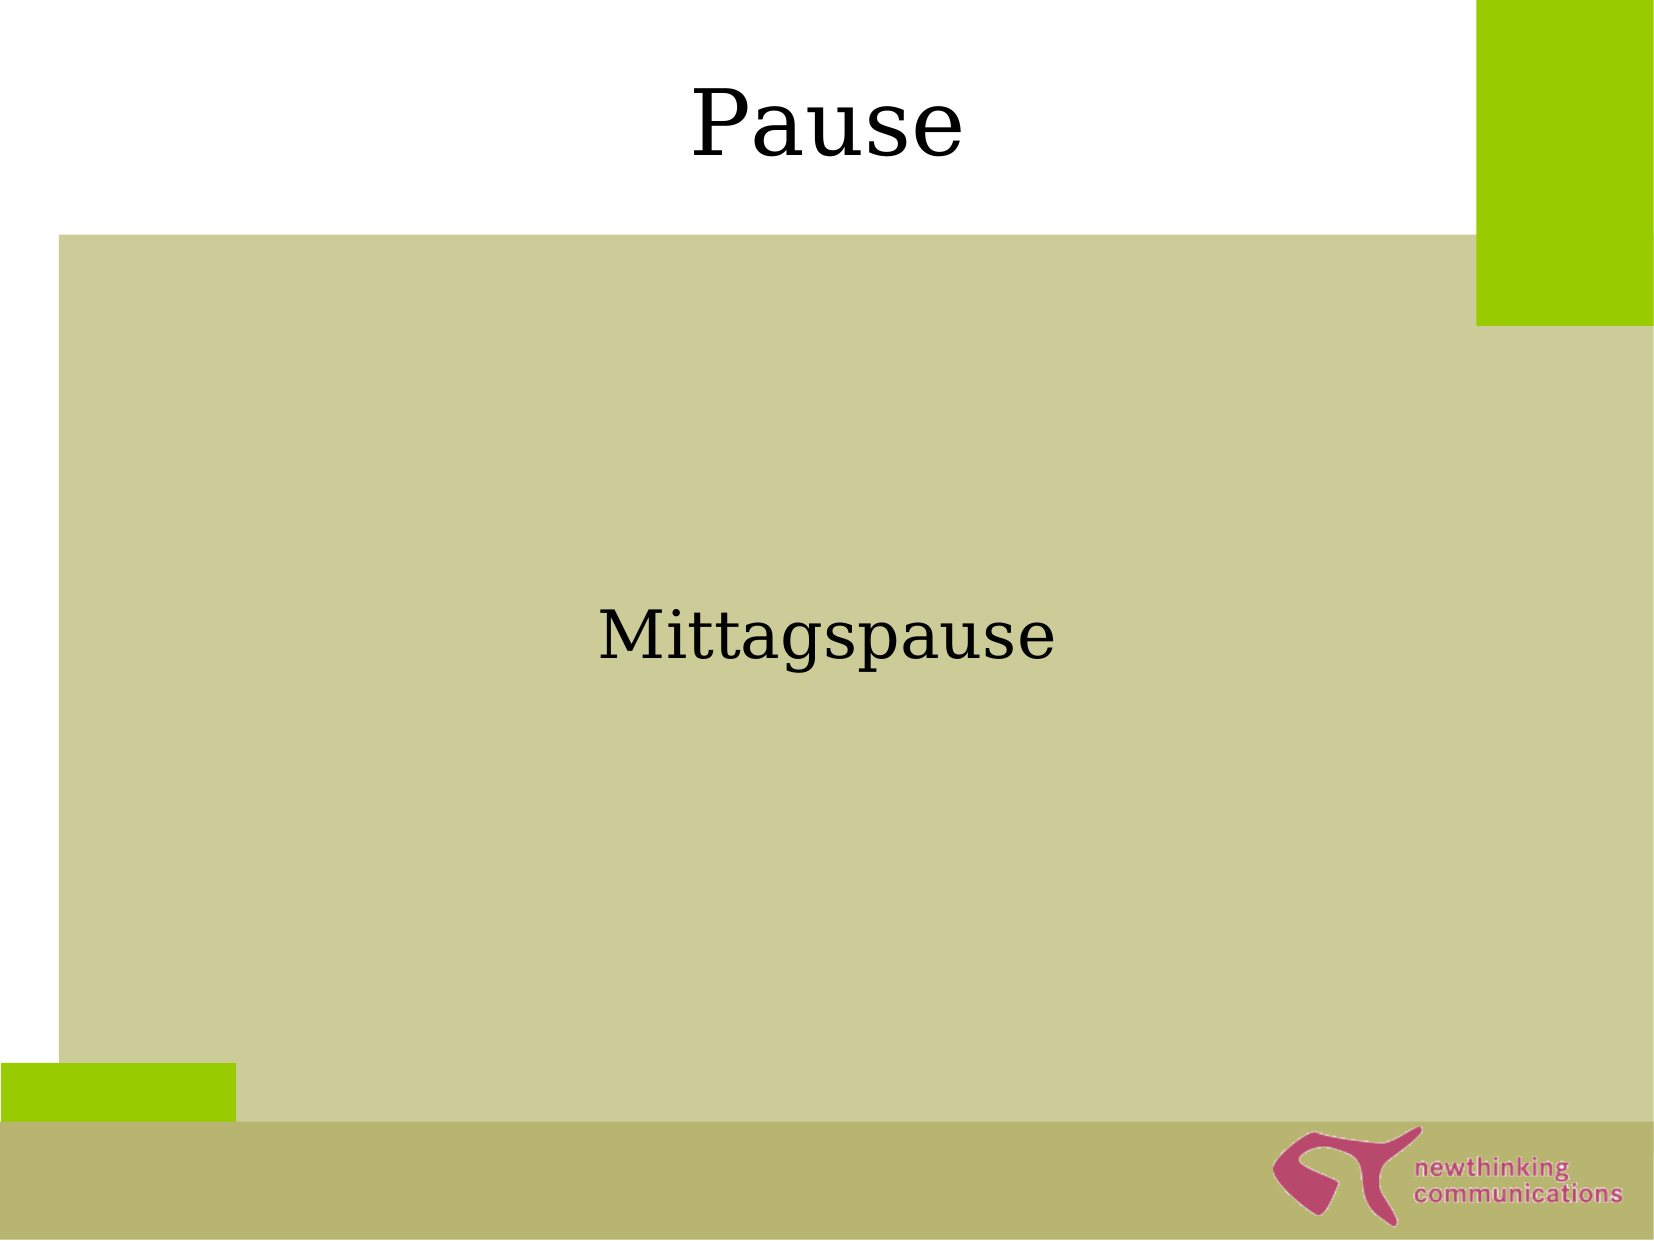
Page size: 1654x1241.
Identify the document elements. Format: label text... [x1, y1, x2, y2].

picture [1273, 1127, 1641, 1241]
subtitle Mittagspause [121, 244, 1534, 1026]
title Pause [121, 20, 1534, 228]
